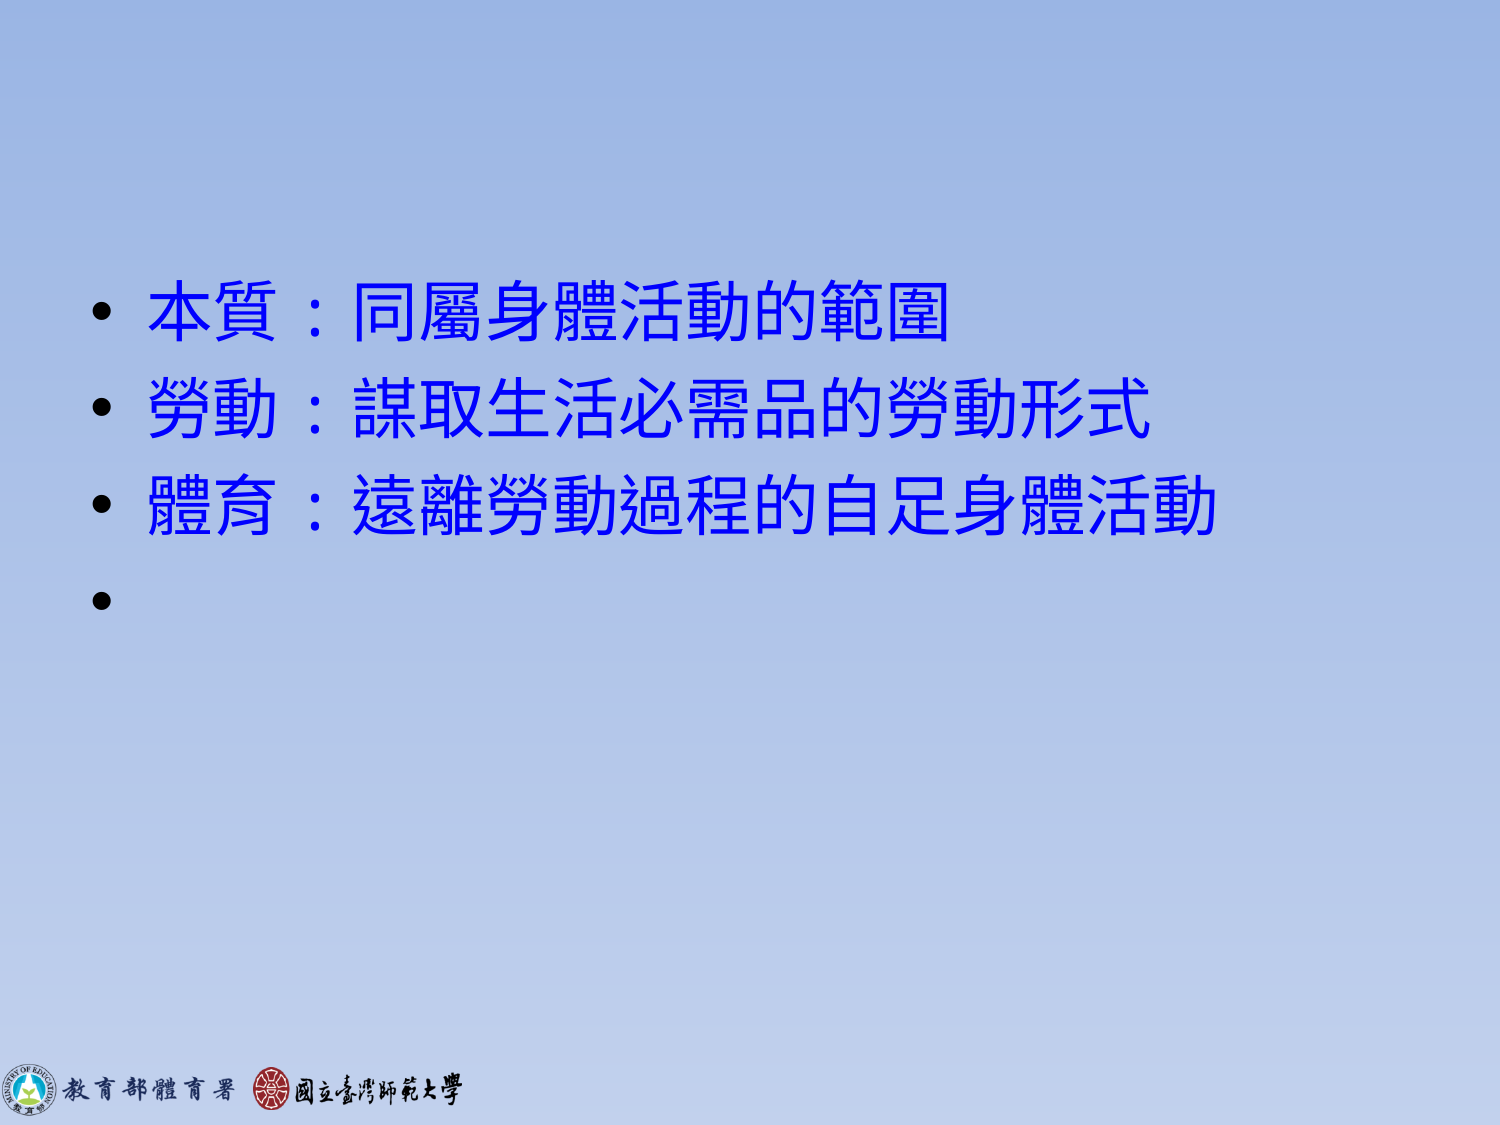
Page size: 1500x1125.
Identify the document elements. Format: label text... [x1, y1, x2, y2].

list 本質:同屬身體活動的範圍 勞動:謀取生活必需品的勞動形式 體育:遠離勞動過程的自足身體活動 [75, 262, 1426, 1005]
